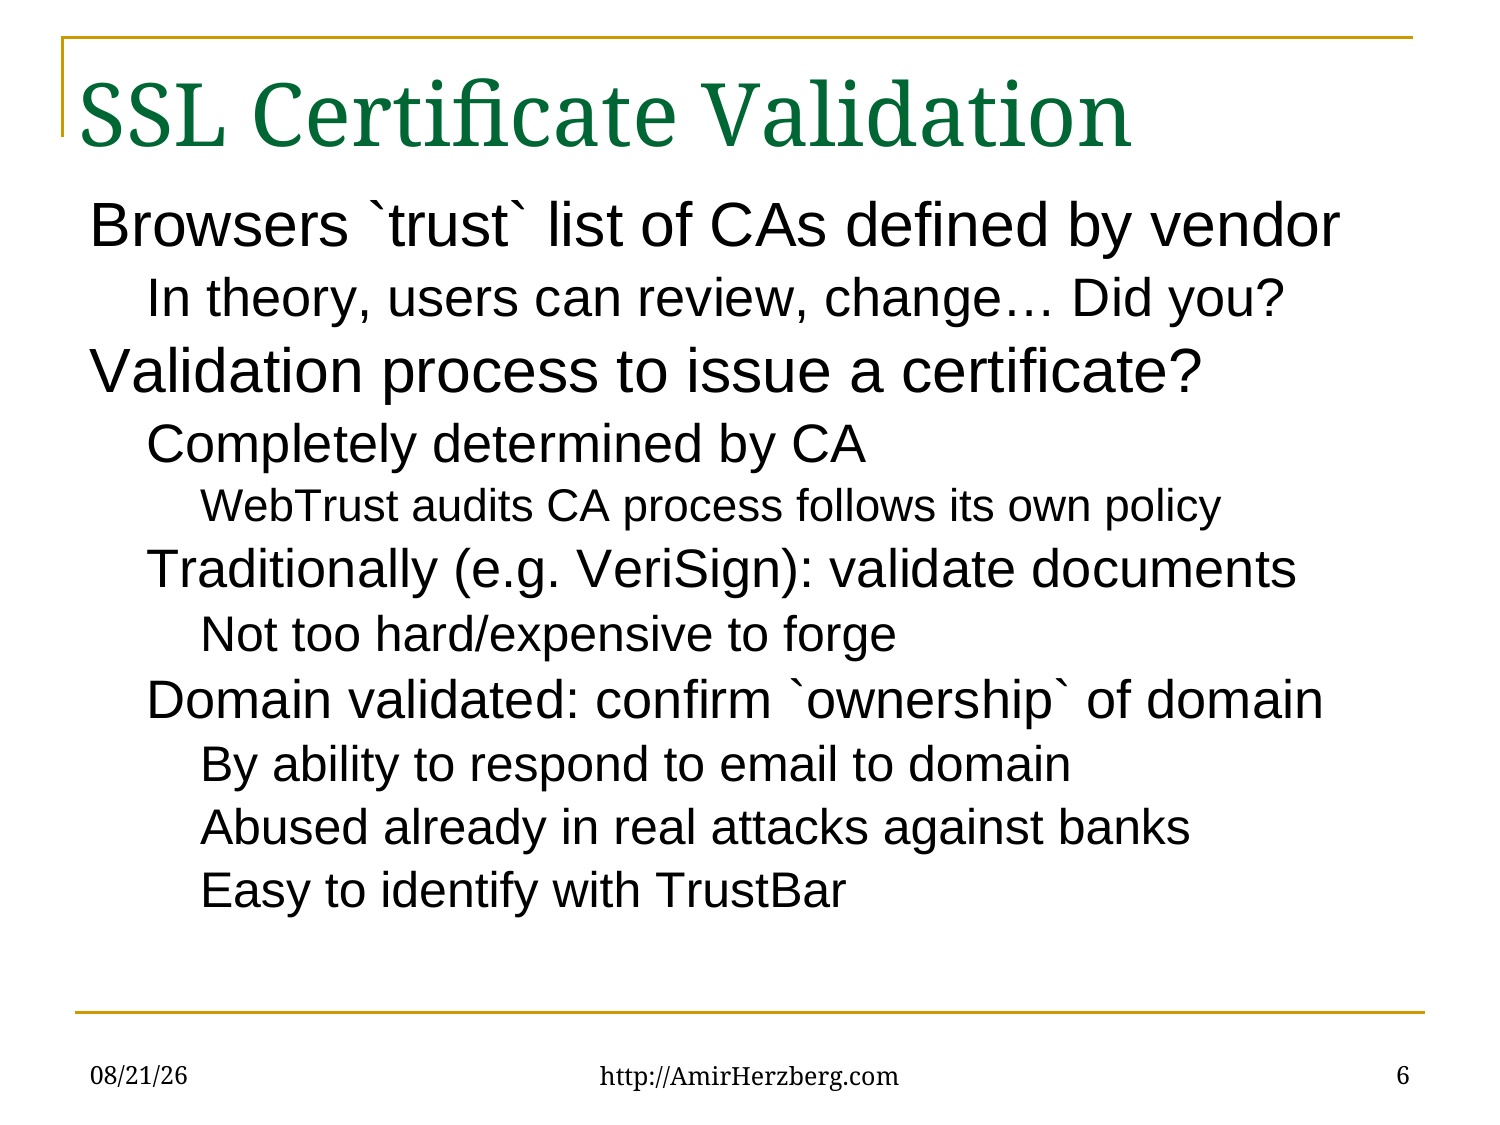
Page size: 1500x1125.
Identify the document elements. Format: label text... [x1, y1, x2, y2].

title SSL Certificate Validation [63, 45, 1426, 174]
list Browsers `trust` list of CAs defined by vendor In theory, users can review, change… Did you? Validation process to issue a certificate? Completely determined by CA WebTrust audits CA process follows its own policy Traditionally (e.g. VeriSign): validate documents Not too hard/expensive to forge Domain validated: confirm `ownership` of domain By ability to respond to email to domain Abused already in real attacks against banks Easy to identify with TrustBar [75, 188, 1426, 1036]
